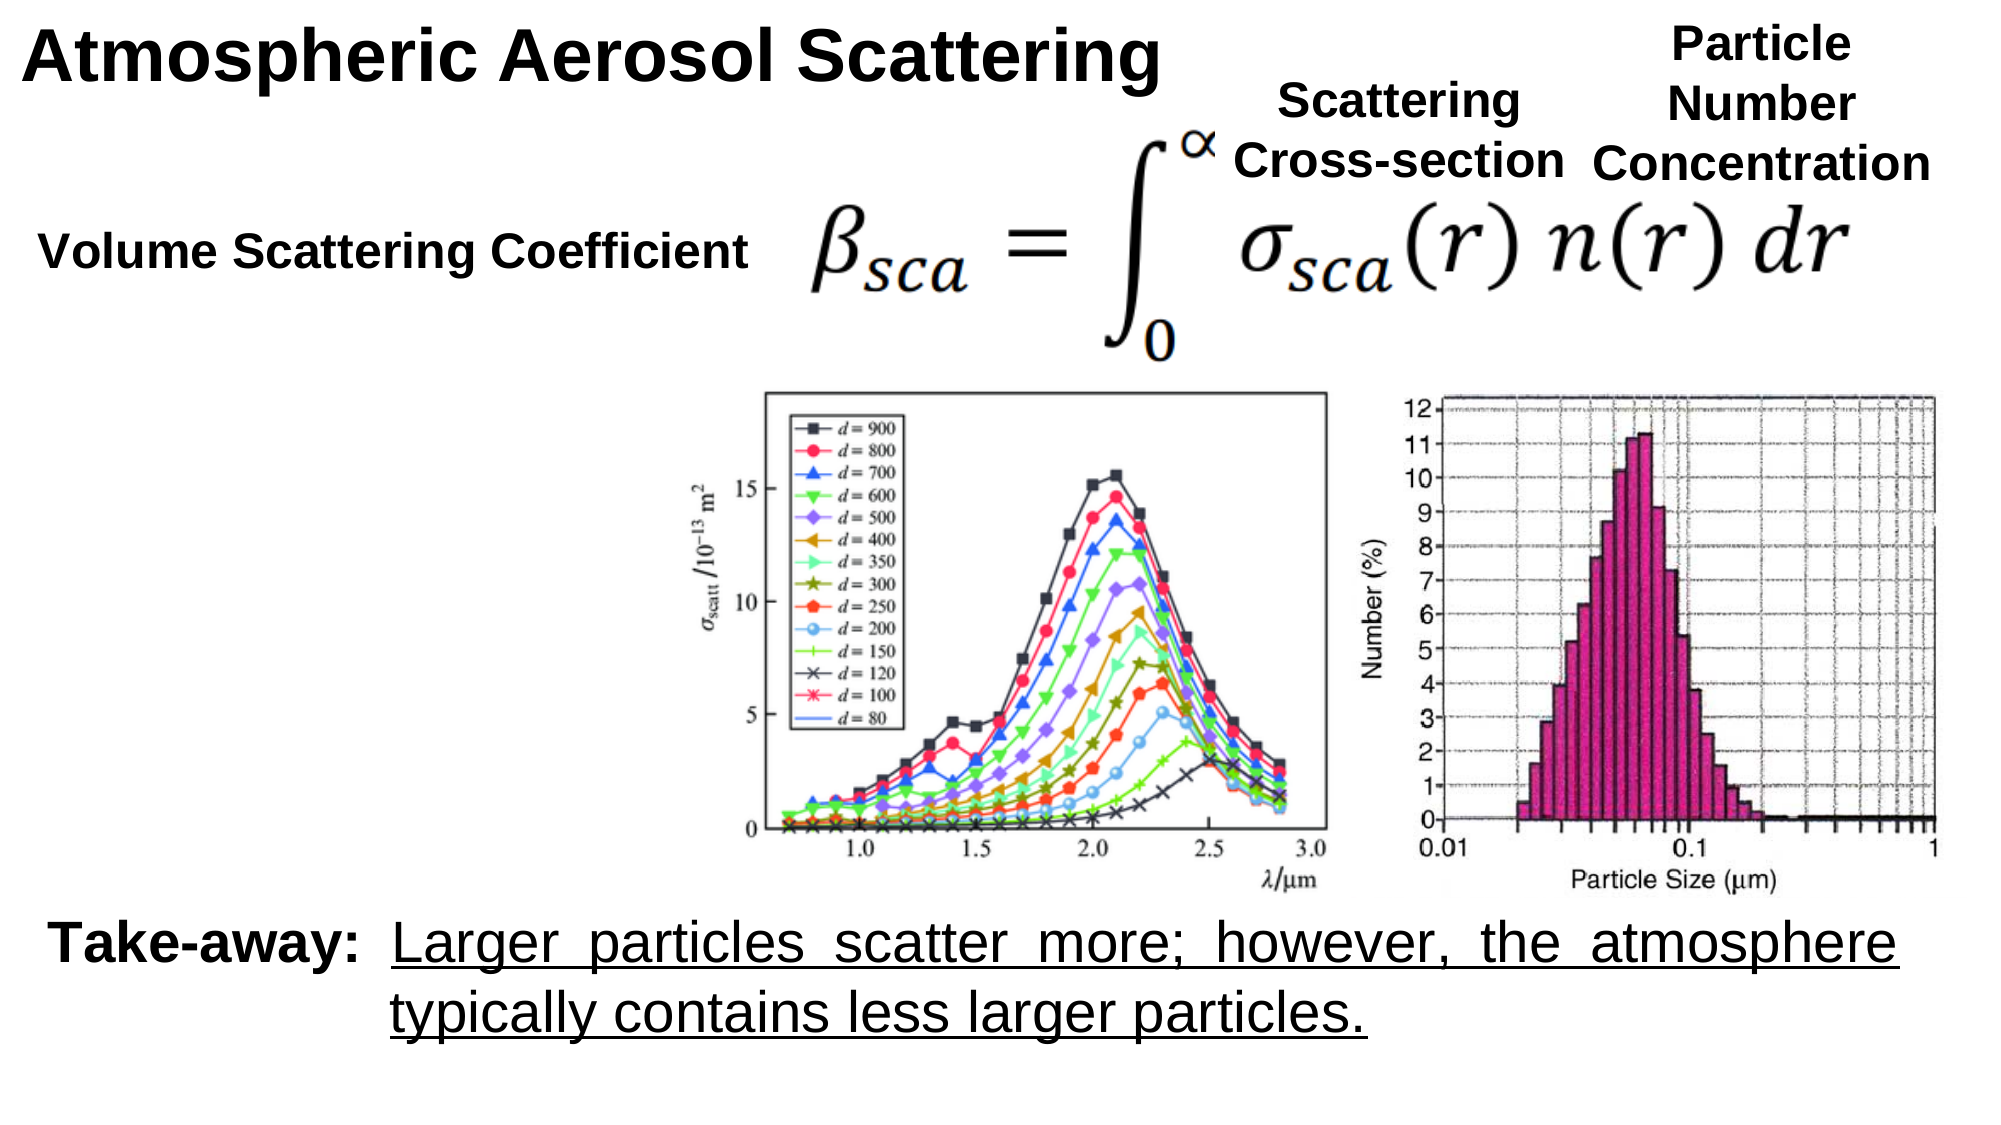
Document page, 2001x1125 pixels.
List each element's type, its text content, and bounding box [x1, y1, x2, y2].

text_box Particle Number Concentration [1577, 3, 1948, 199]
text_box Scattering Cross-section [1215, 60, 1586, 196]
text_box Take-away: Larger particles scatter more; however, the atmosphere typically contains less larger particles. [30, 897, 1916, 1053]
picture [682, 114, 1967, 898]
text_box Atmospheric Aerosol Scattering [0, 6, 1186, 121]
text_box Volume Scattering Coefficient [23, 211, 778, 292]
